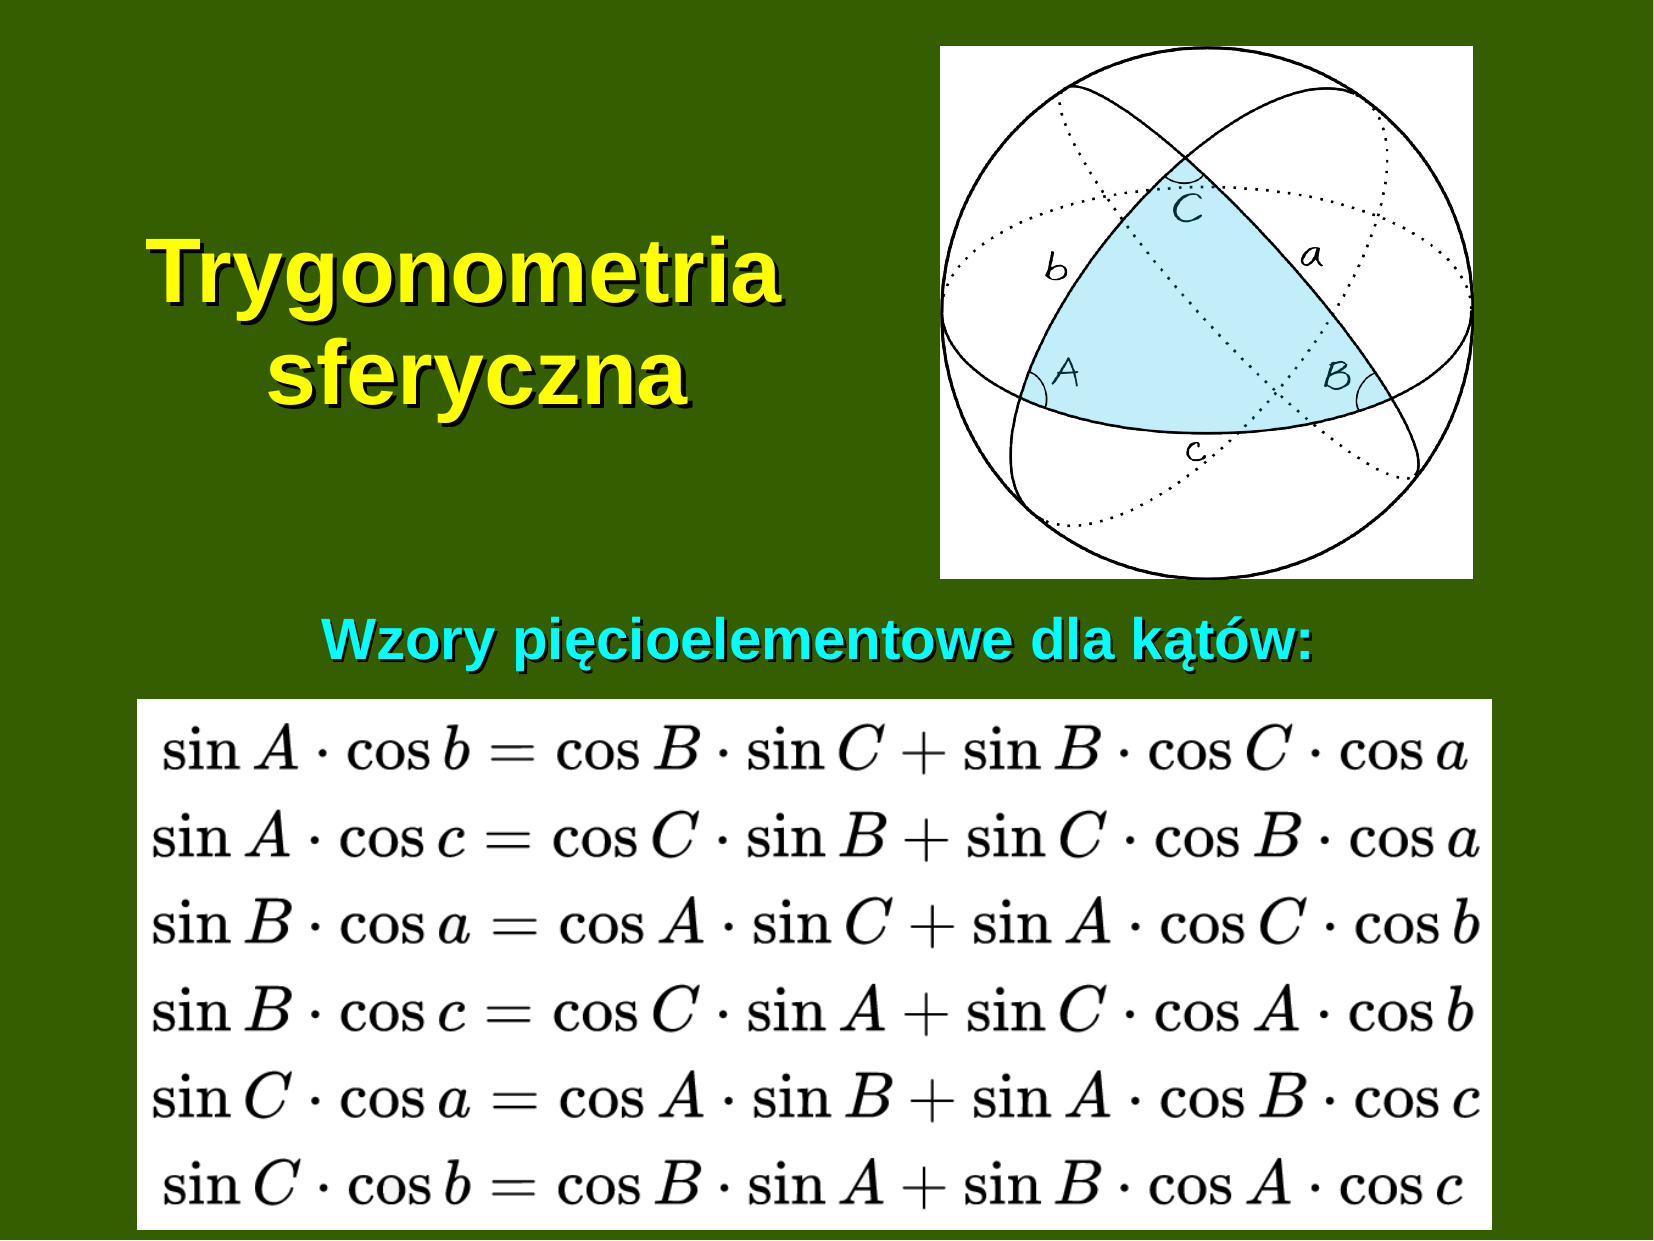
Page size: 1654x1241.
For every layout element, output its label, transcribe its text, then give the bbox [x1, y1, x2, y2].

text_box Wzory pięcioelementowe dla kątów: [306, 599, 1332, 680]
picture [939, 45, 1474, 580]
picture [137, 699, 1492, 1230]
title Trygonometria sferyczna [75, 219, 879, 425]
